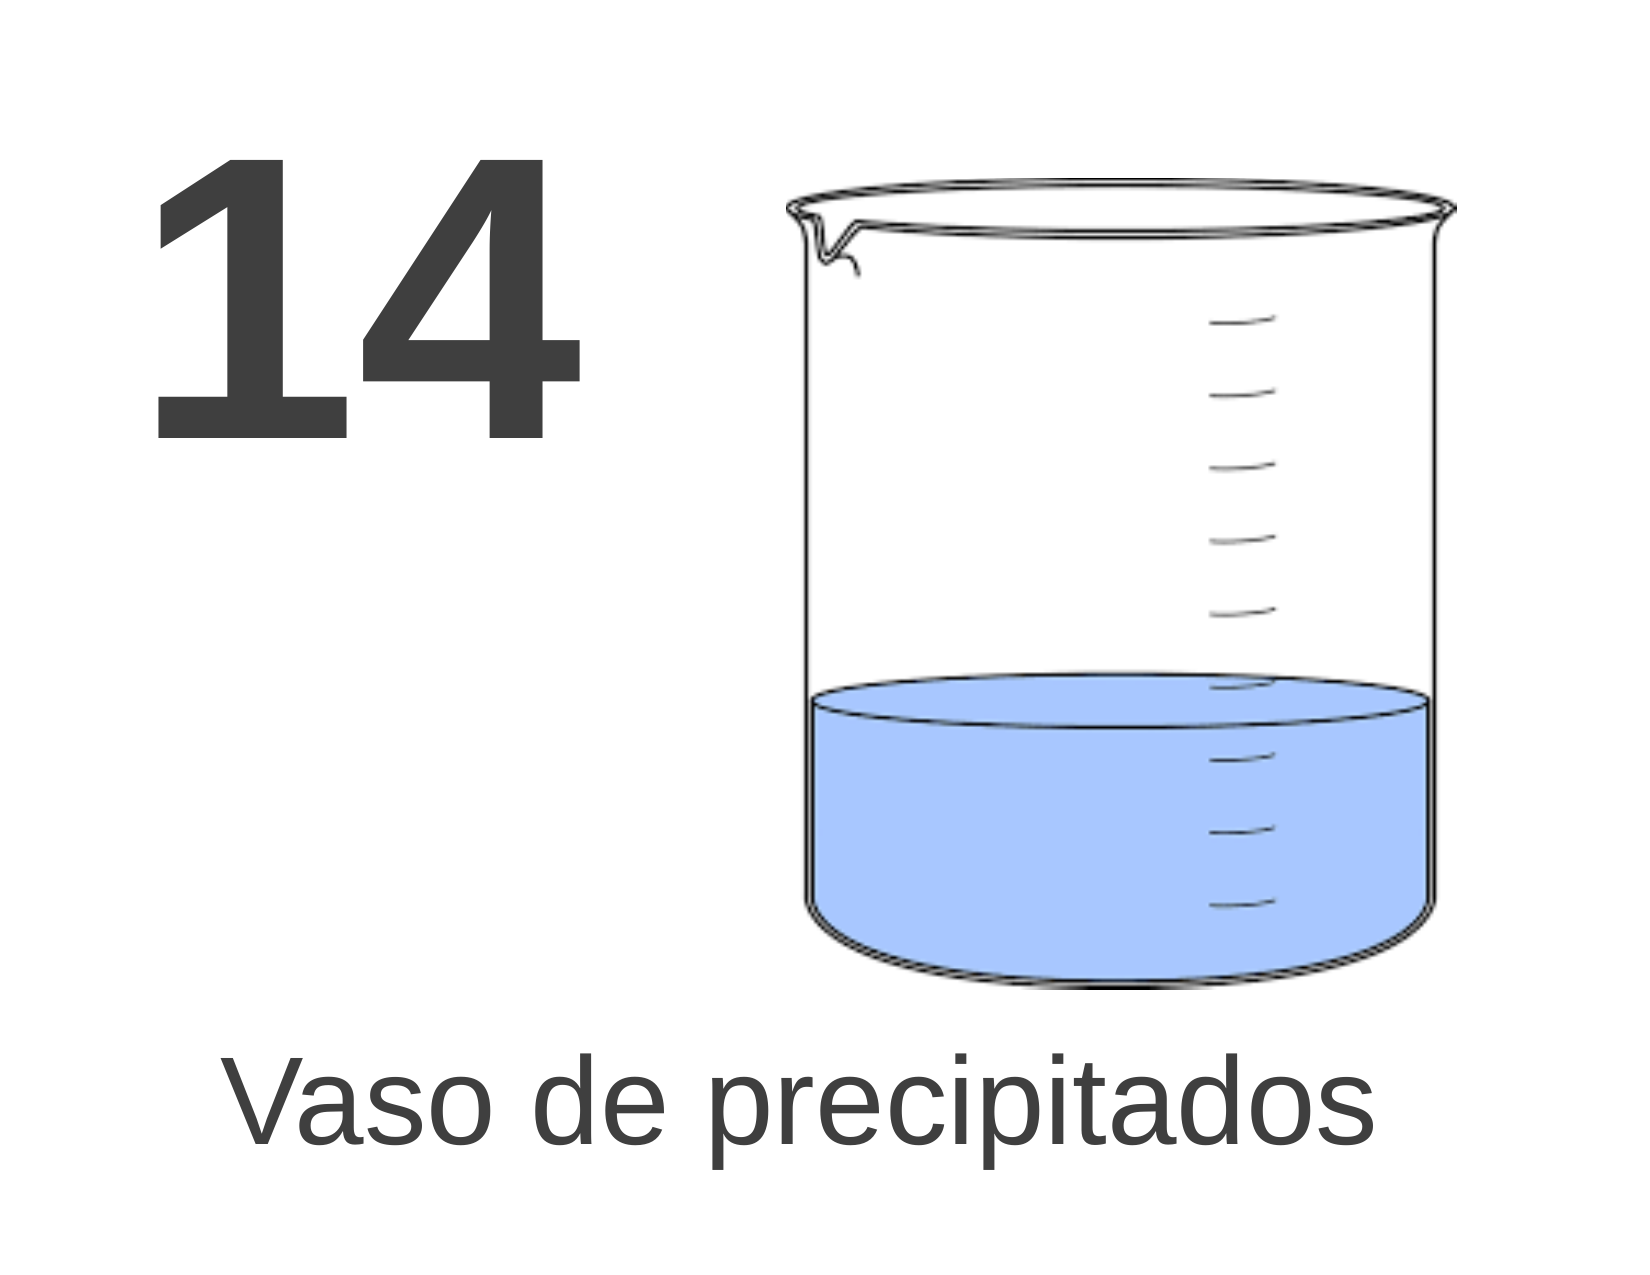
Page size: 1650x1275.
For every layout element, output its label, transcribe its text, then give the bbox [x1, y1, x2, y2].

picture [786, 178, 1457, 990]
text_box Vaso de precipitados [122, 1012, 1477, 1179]
text_box 14 [91, 83, 625, 534]
